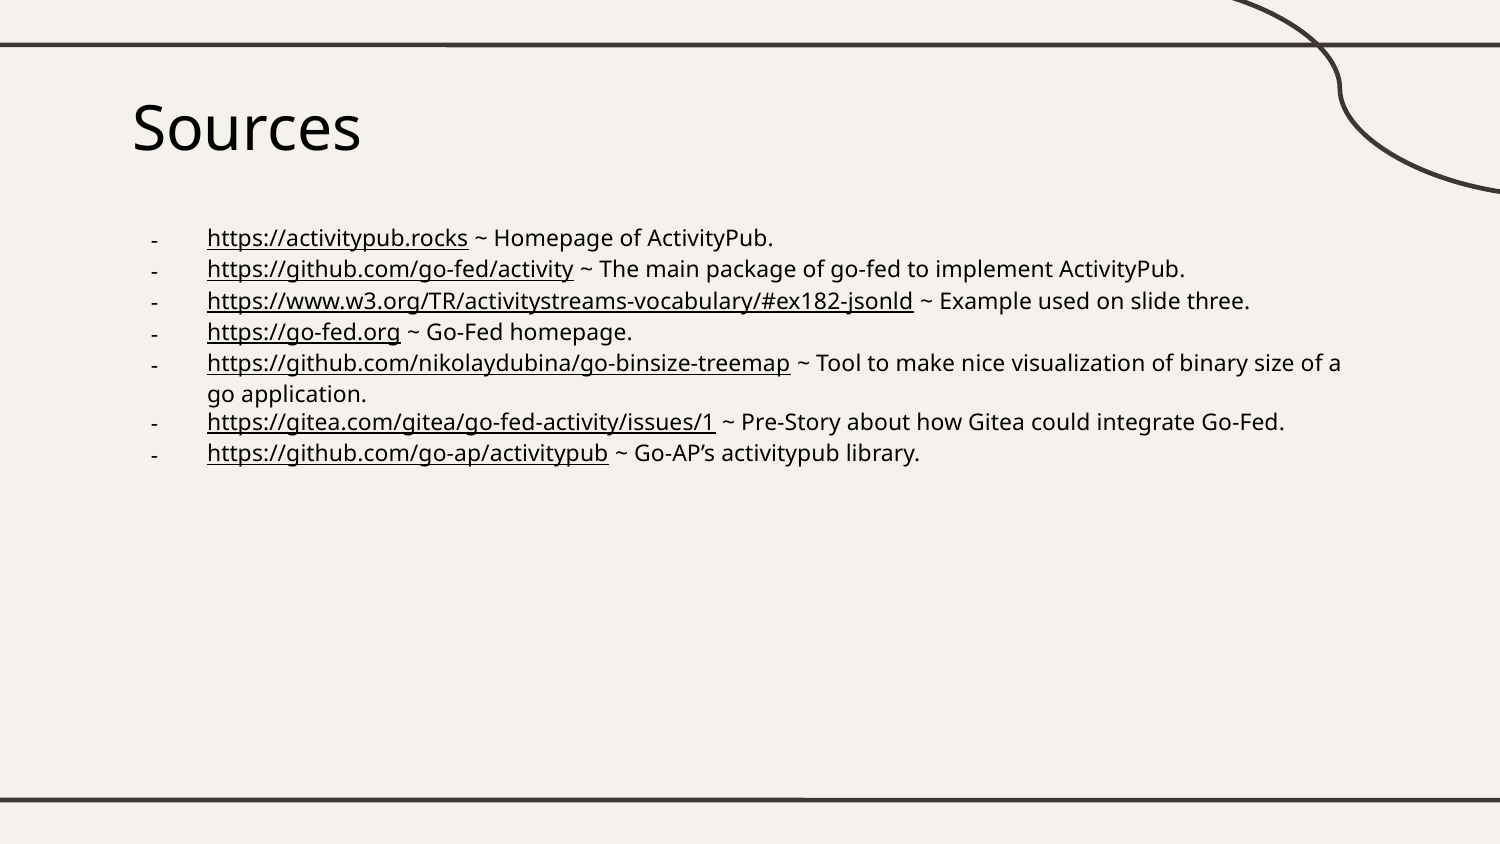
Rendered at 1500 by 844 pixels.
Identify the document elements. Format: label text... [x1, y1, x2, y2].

title Sources [116, 72, 890, 167]
list https://activitypub.rocks ~ Homepage of ActivityPub. https://github.com/go-fed/activity ~ The main package of go-fed to implement ActivityPub. https://www.w3.org/TR/activitystreams-vocabulary/#ex182-jsonld ~ Example used on slide three. https://go-fed.org ~ Go-Fed homepage. https://github.com/nikolaydubina/go-binsize-treemap ~ Tool to make nice visualization of binary size of a go application. https://gitea.com/gitea/go-fed-activity/issues/1 ~ Pre-Story about how Gitea could integrate Go-Fed. https://github.com/go-ap/activitypub ~ Go-AP’s activitypub library. [116, 208, 1383, 750]
